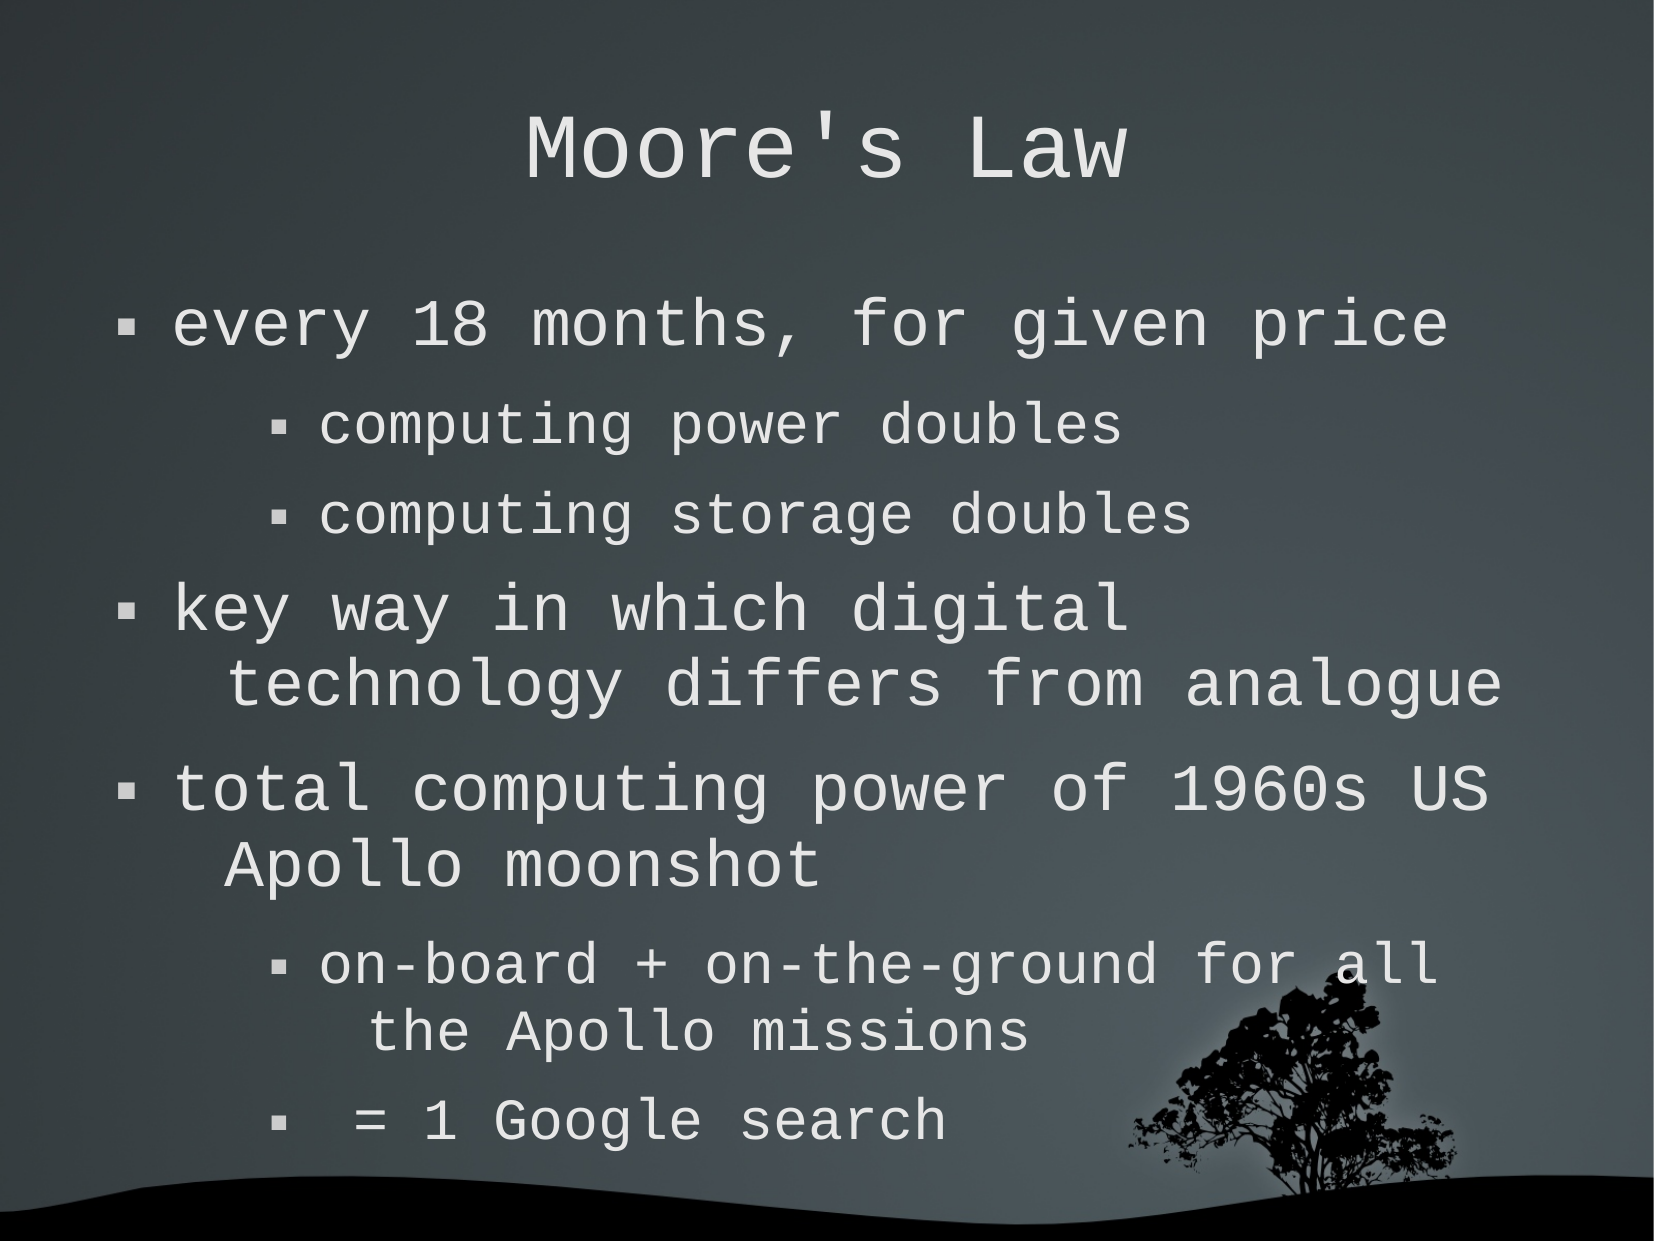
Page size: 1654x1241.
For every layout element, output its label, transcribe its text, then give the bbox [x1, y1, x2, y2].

title Moore's Law [82, 49, 1571, 257]
picture [0, 0, 1654, 1241]
list every 18 months, for given price computing power doubles computing storage doubles key way in which digital technology differs from analogue total computing power of 1960s US Apollo moonshot on-board + on-the-ground for all the Apollo missions = 1 Google search [82, 290, 1571, 1158]
